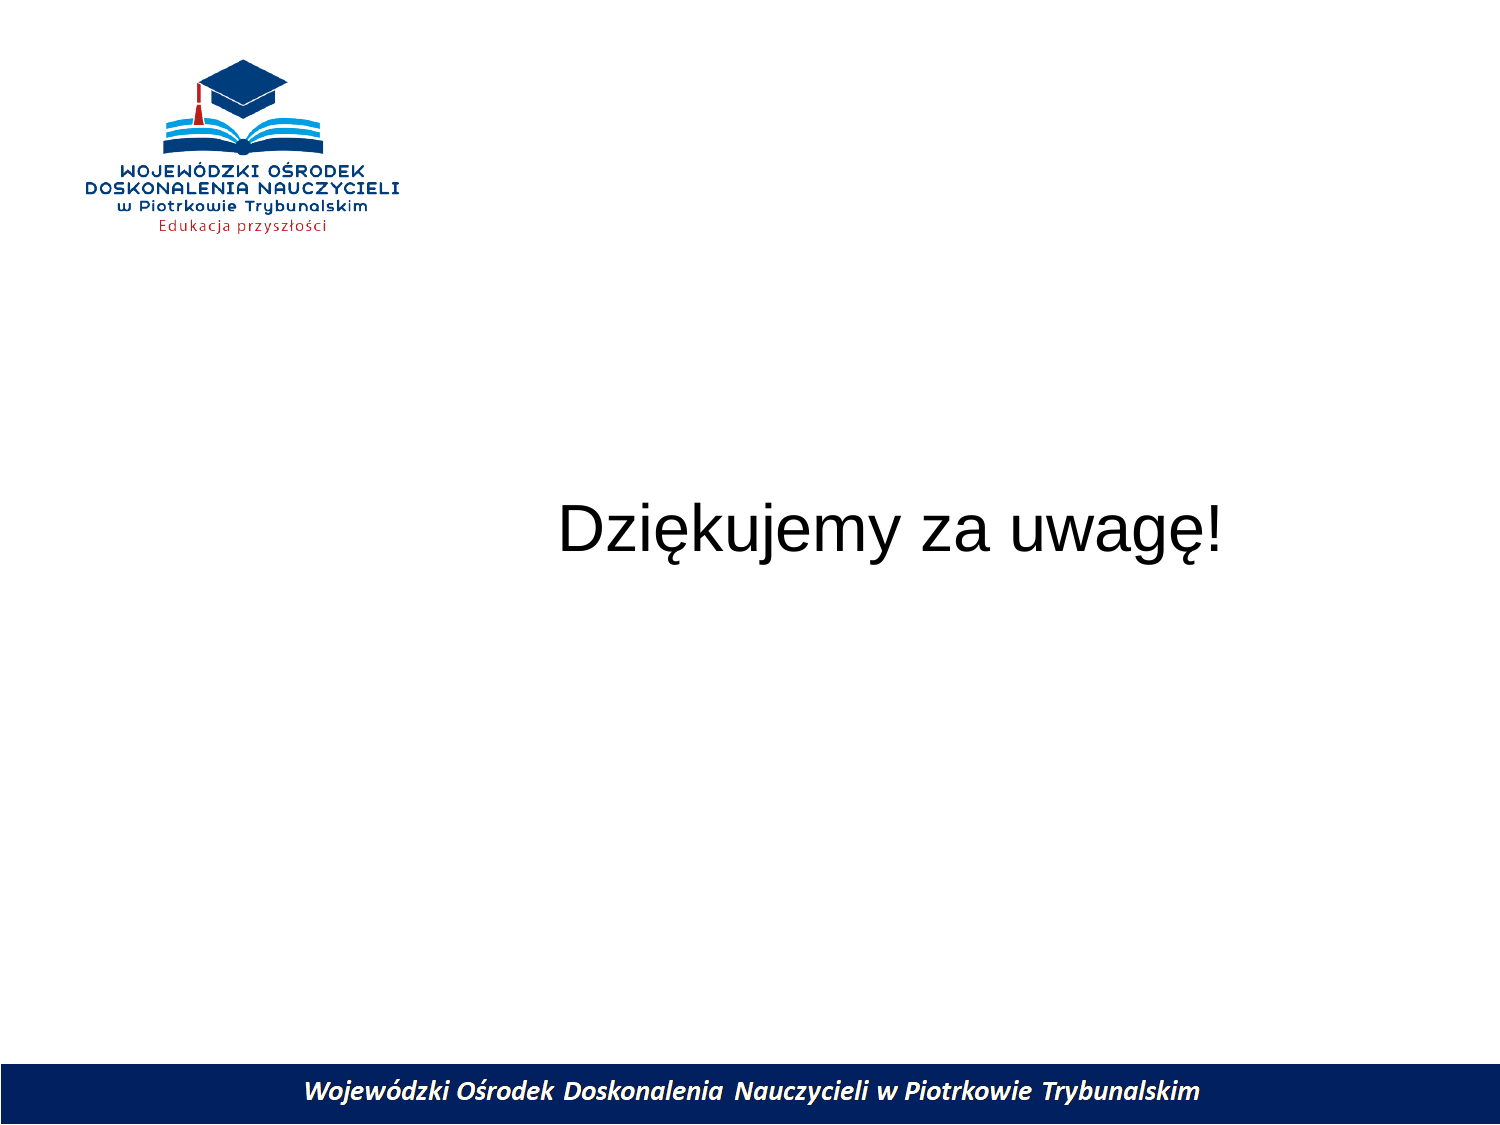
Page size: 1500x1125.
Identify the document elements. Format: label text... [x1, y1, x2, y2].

subtitle Dziękujemy za uwagę! [281, 52, 1500, 998]
